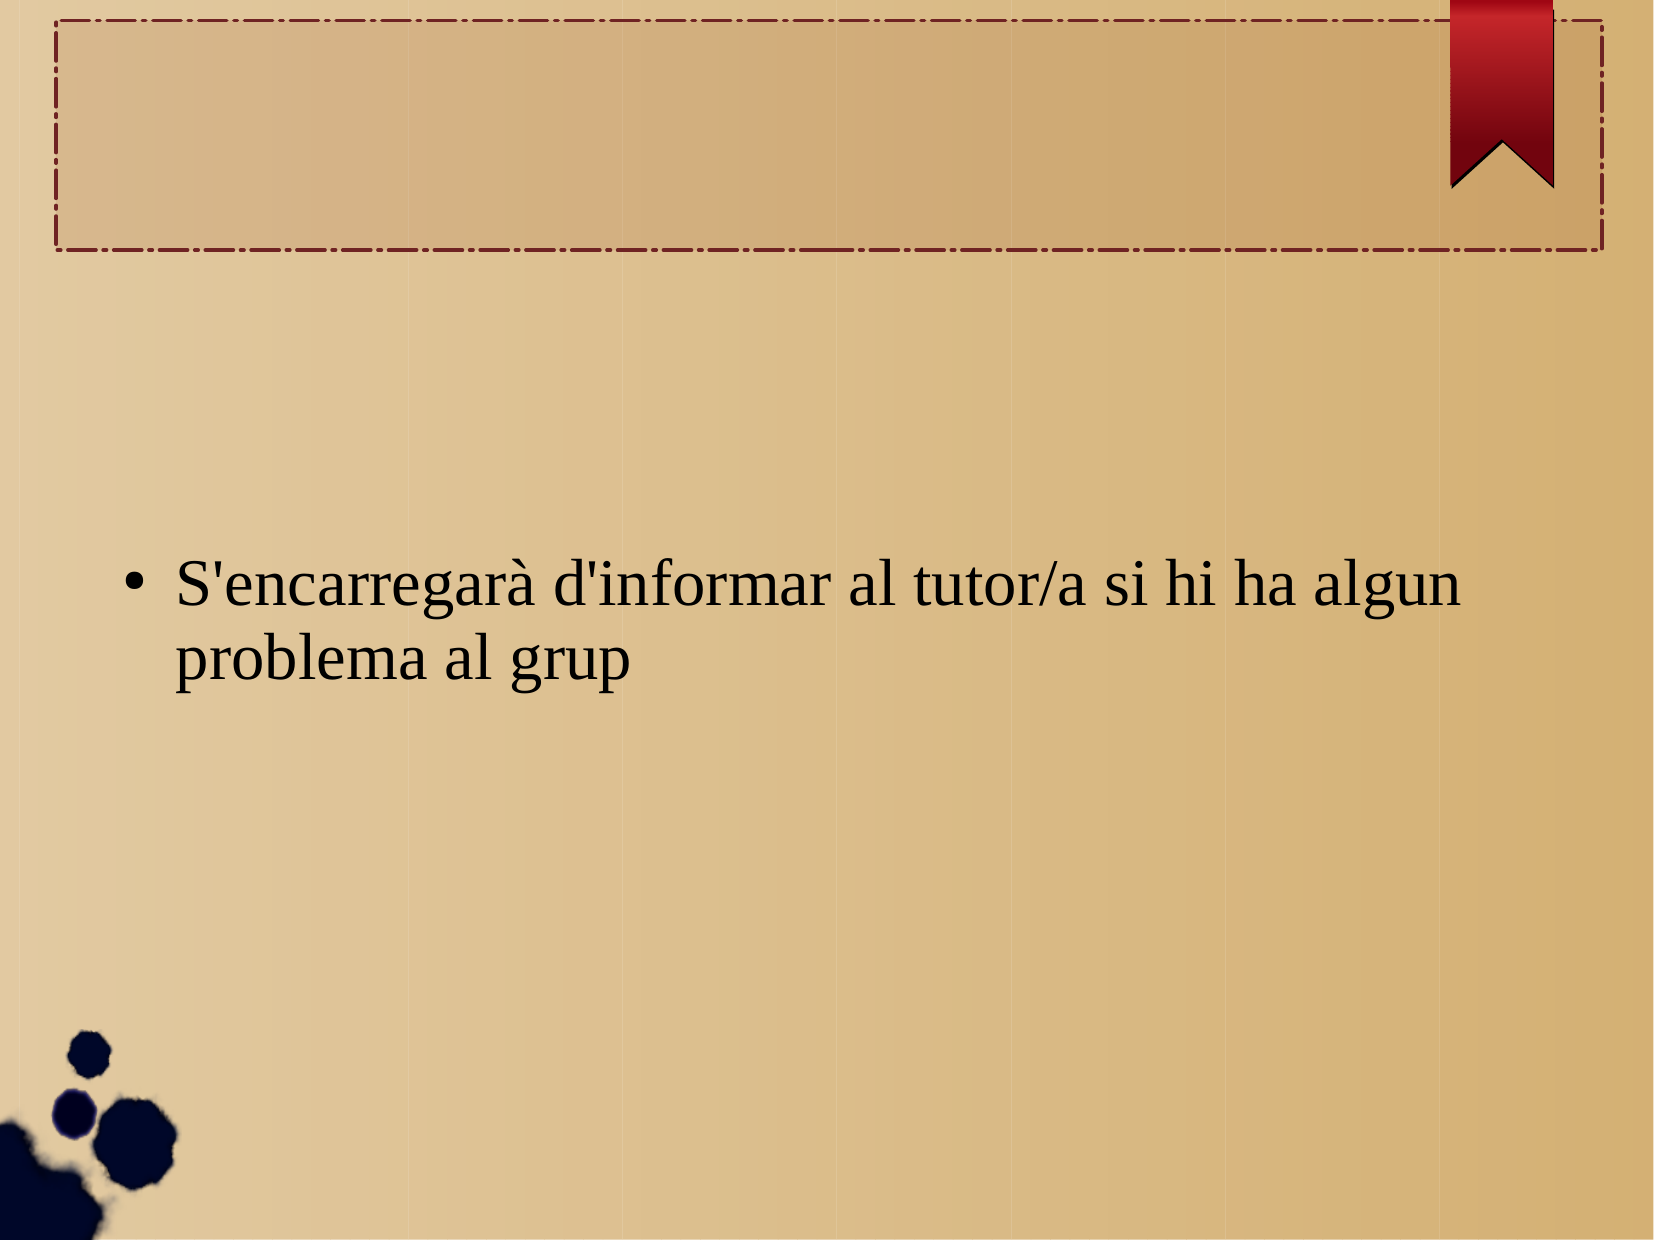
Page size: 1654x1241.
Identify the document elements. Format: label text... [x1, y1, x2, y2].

text_box S'encarregarà d'informar al tutor/a si hi ha algun problema al grup [104, 545, 1567, 710]
